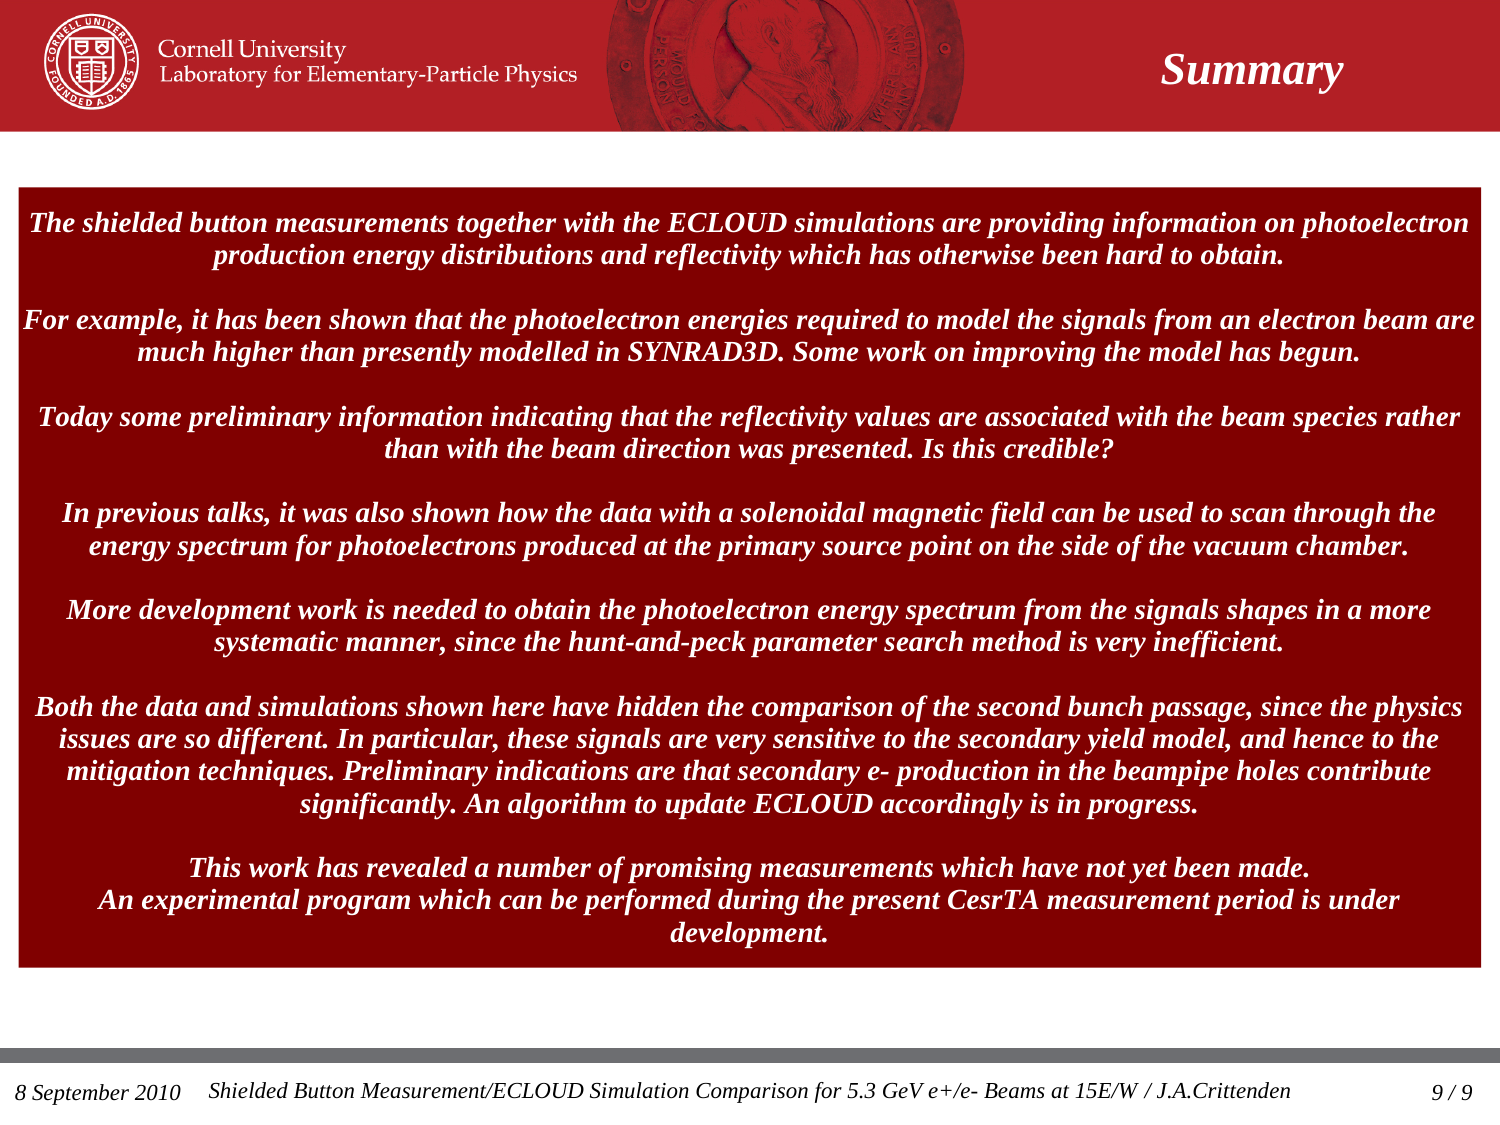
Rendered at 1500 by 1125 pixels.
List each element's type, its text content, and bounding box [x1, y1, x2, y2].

title Summary [1012, 12, 1492, 126]
text_box The shielded button measurements together with the ECLOUD simulations are providing information on photoelectron production energy distributions and reflectivity which has otherwise been hard to obtain. For example, it has been shown that the photoelectron energies required to model the signals from an electron beam are much higher than presently modelled in SYNRAD3D. Some work on improving the model has begun. Today some preliminary information indicating that the reflectivity values are associated with the beam species rather than with the beam direction was presented. Is this credible? In previous talks, it was also shown how the data with a solenoidal magnetic field can be used to scan through the energy spectrum for photoelectrons produced at the primary source point on the side of the vacuum chamber. More development work is needed to obtain the photoelectron energy spectrum from the signals shapes in a more systematic manner, since the hunt-and-peck parameter search method is very inefficient. Both the data and simulations shown here have hidden the comparison of the second bunch passage, since the physics issues are so different. In particular, these signals are very sensitive to the secondary yield model, and hence to the mitigation techniques. Preliminary indications are that secondary e- production in the beampipe holes contribute significantly. An algorithm to update ECLOUD accordingly is in progress. This work has revealed a number of promising measurements which have not yet been made. An experimental program which can be performed during the present CesrTA measurement period is under development. [18, 187, 1482, 968]
picture [0, 0, 1500, 132]
